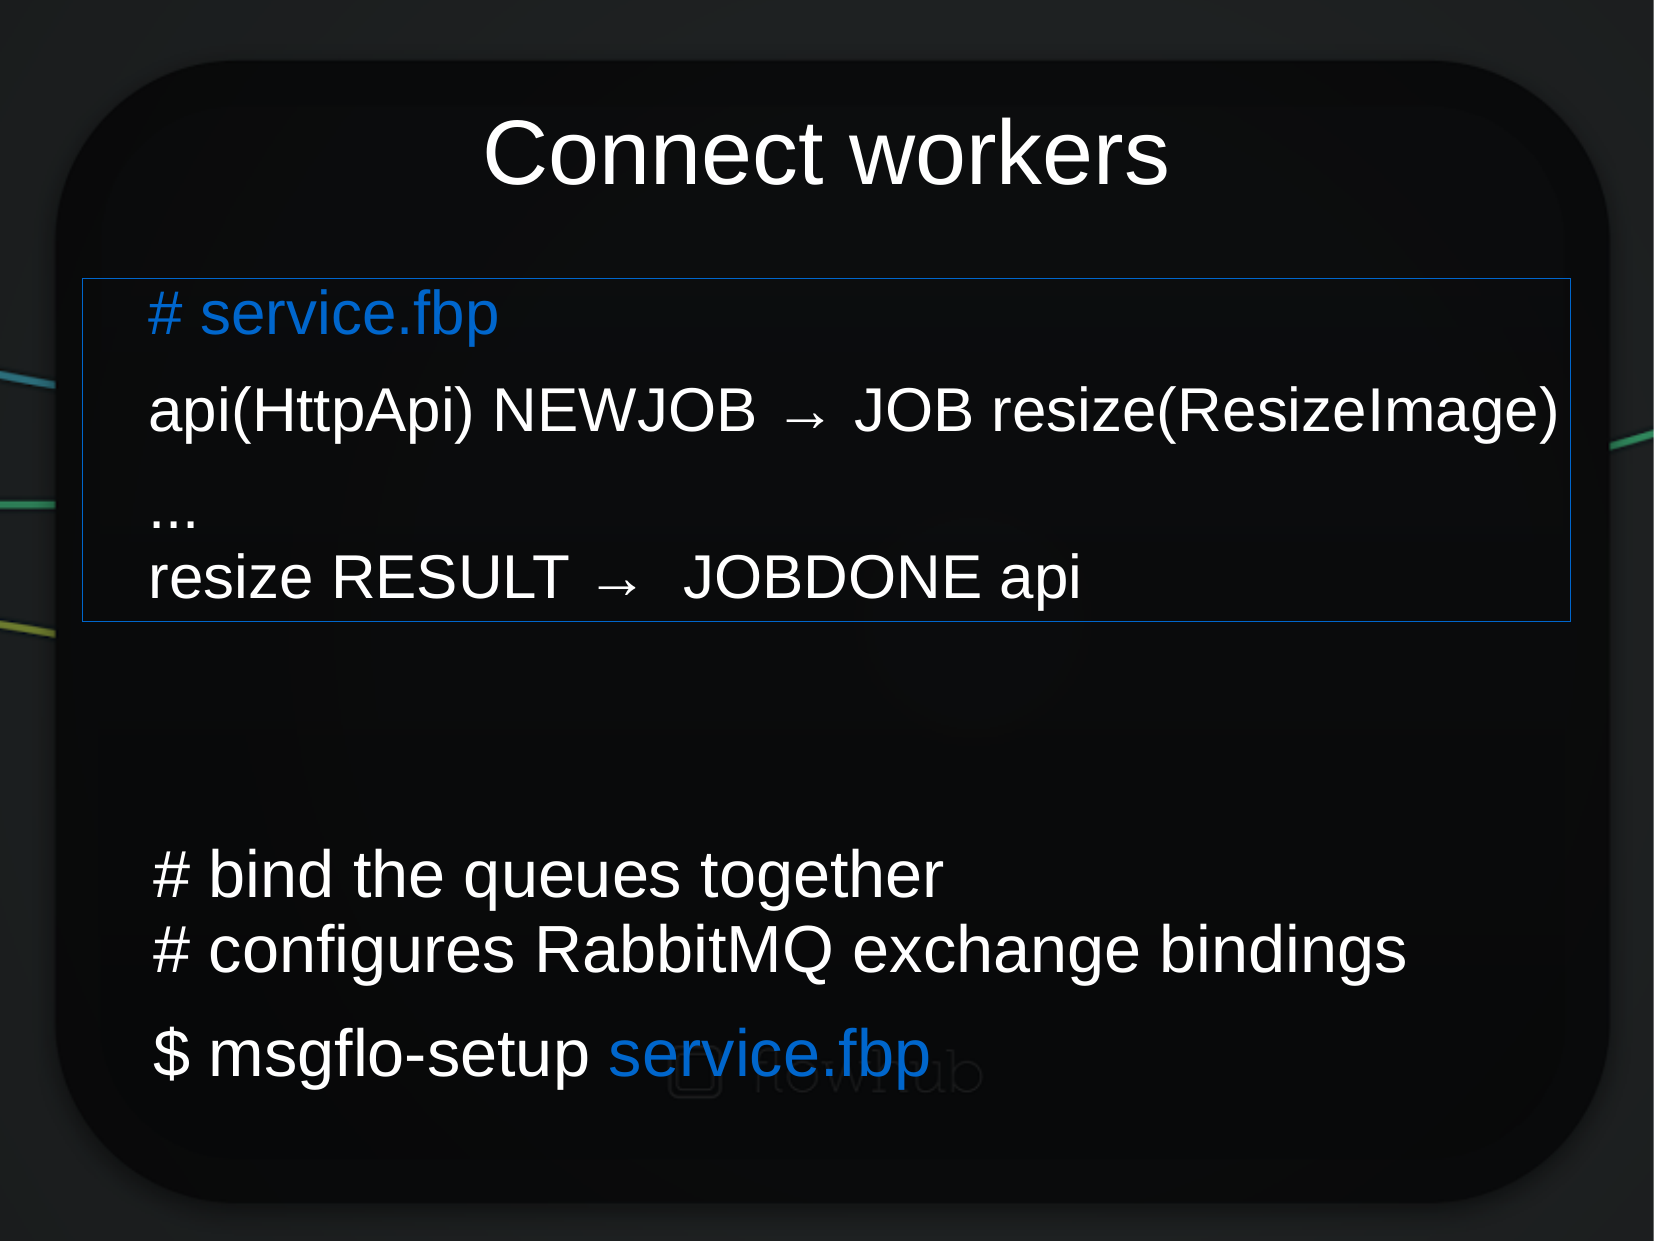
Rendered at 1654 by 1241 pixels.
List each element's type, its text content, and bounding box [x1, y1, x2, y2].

picture [0, 0, 1654, 1241]
list # bind the queues together # configures RabbitMQ exchange bindings $ msgflo-setup service.fbp [82, 837, 1571, 1181]
title Connect workers [82, 49, 1571, 257]
list # service.fbp api(HttpApi) NEWJOB → JOB resize(ResizeImage) ... resize RESULT → JOBDONE api [82, 278, 1571, 622]
